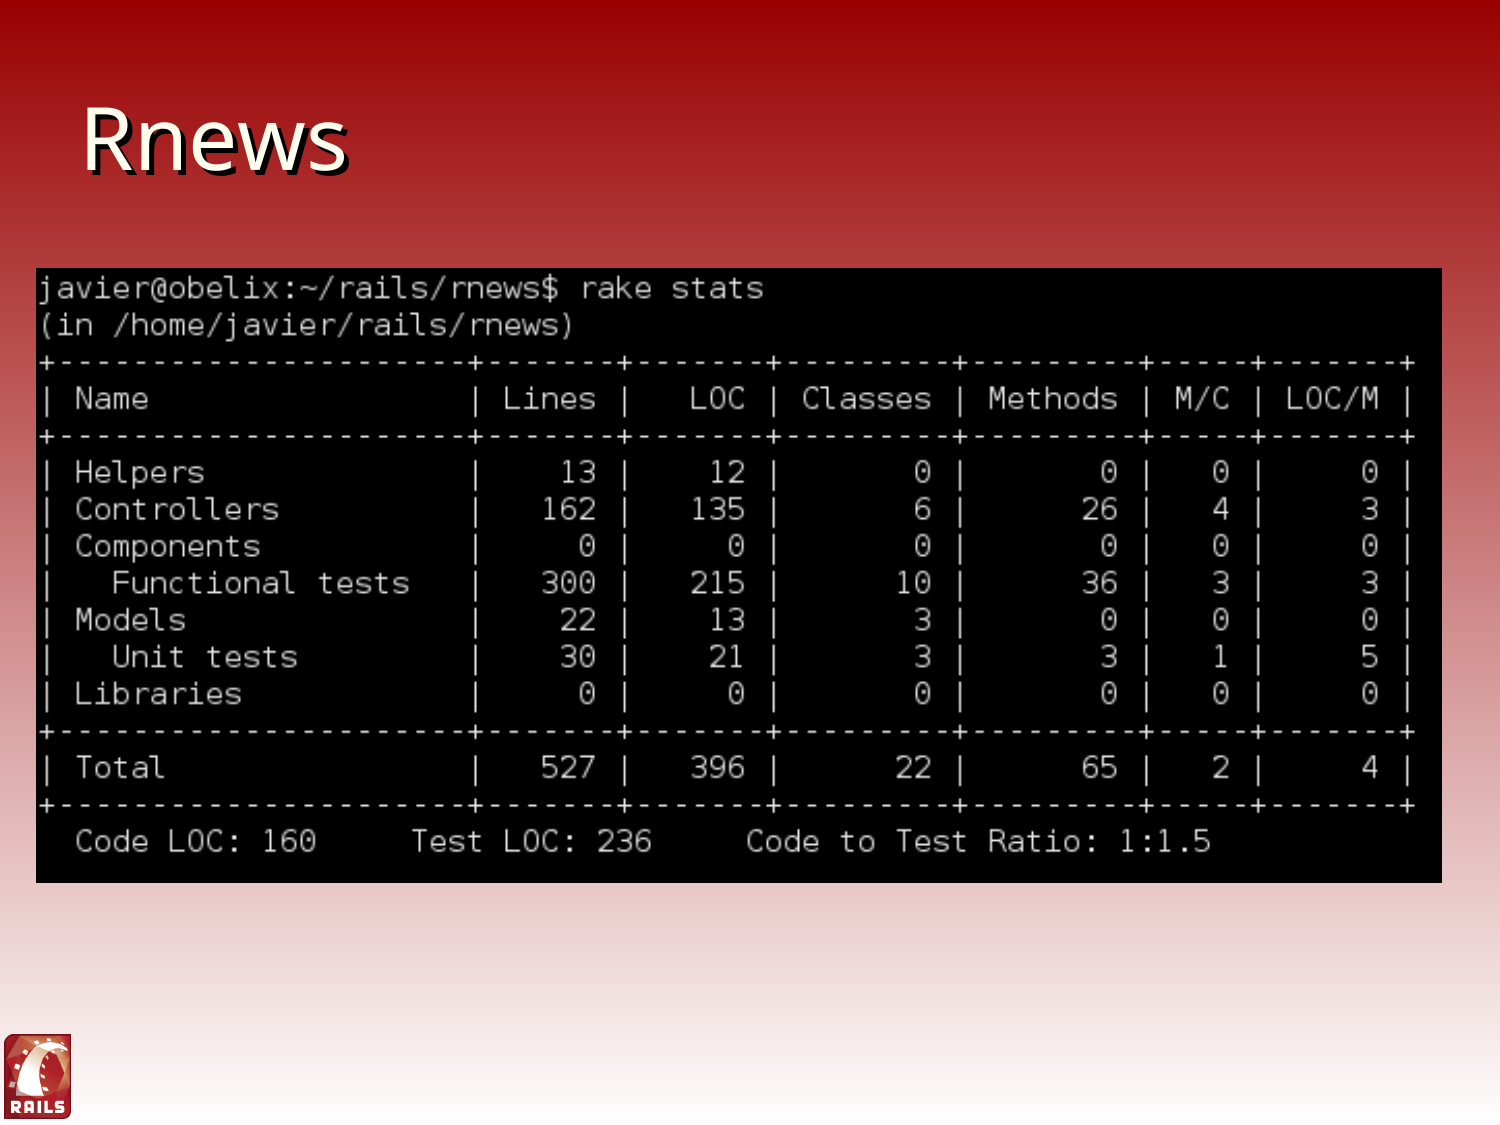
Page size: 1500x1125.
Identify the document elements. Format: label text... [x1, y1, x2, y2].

title Rnews [64, 43, 1318, 232]
picture [36, 268, 1442, 883]
picture [4, 1034, 71, 1119]
